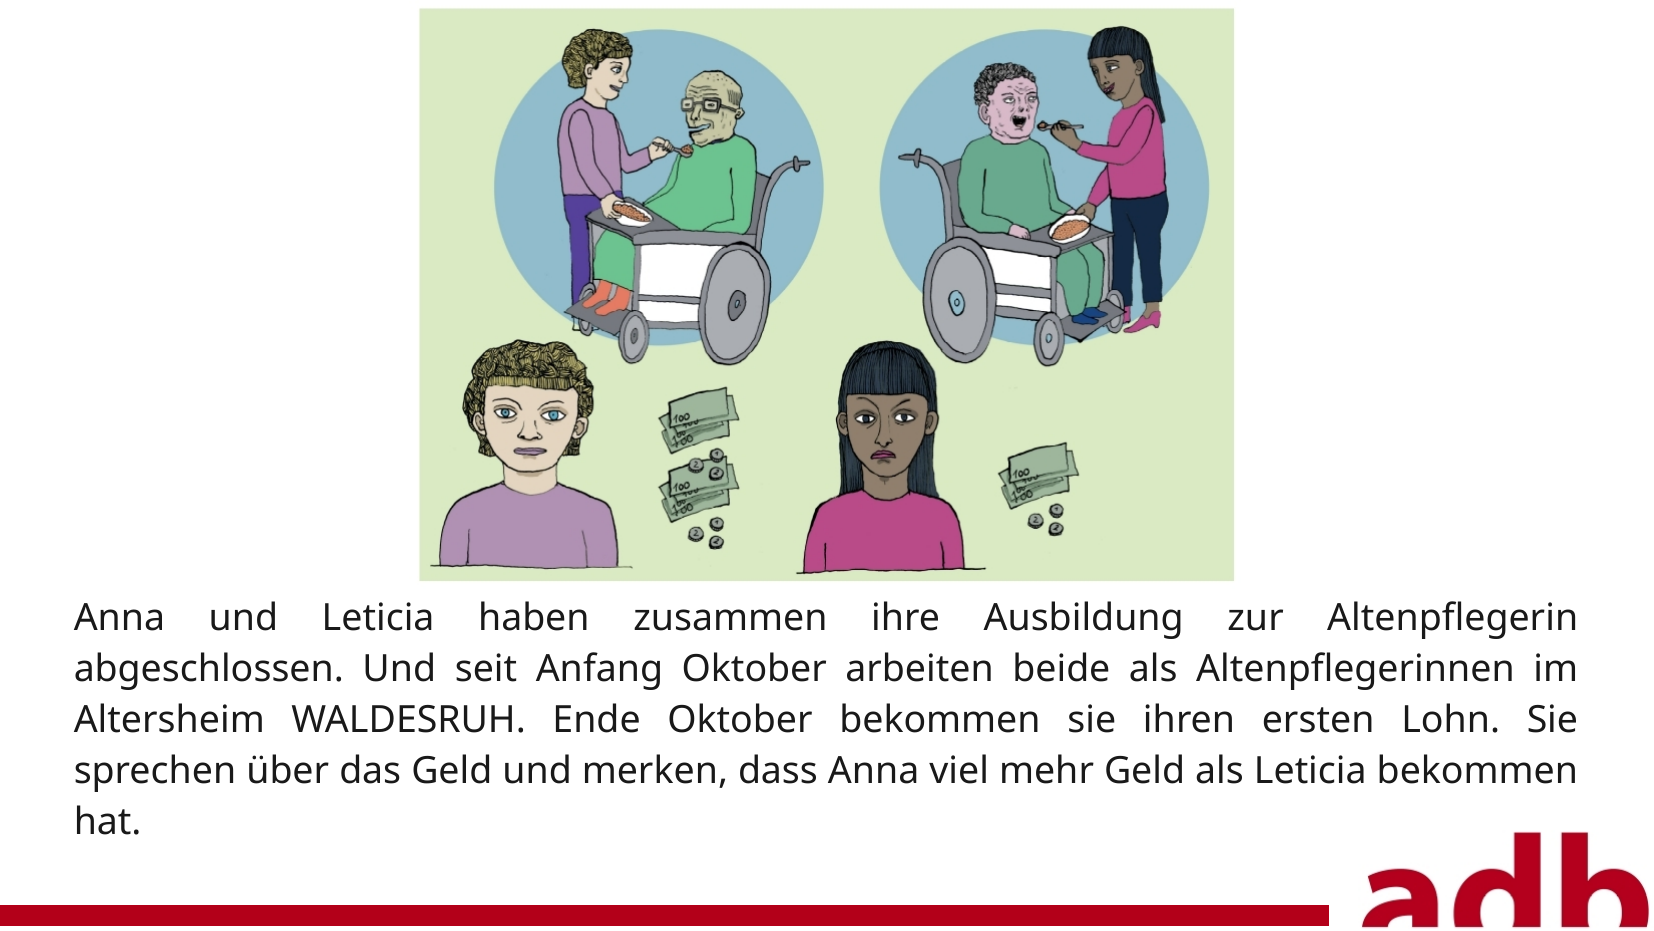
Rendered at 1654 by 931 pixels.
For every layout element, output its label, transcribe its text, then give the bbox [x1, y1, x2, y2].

text_box Anna und Leticia haben zusammen ihre Ausbildung zur Altenpflegerin abgeschlossen. Und seit Anfang Oktober arbeiten beide als Altenpflegerinnen im Altersheim WALDESRUH. Ende Oktober bekommen sie ihren ersten Lohn. Sie sprechen über das Geld und merken, dass Anna viel mehr Geld als Leticia bekommen hat. [59, 583, 1595, 828]
picture [409, 0, 1244, 583]
picture [1358, 830, 1654, 931]
